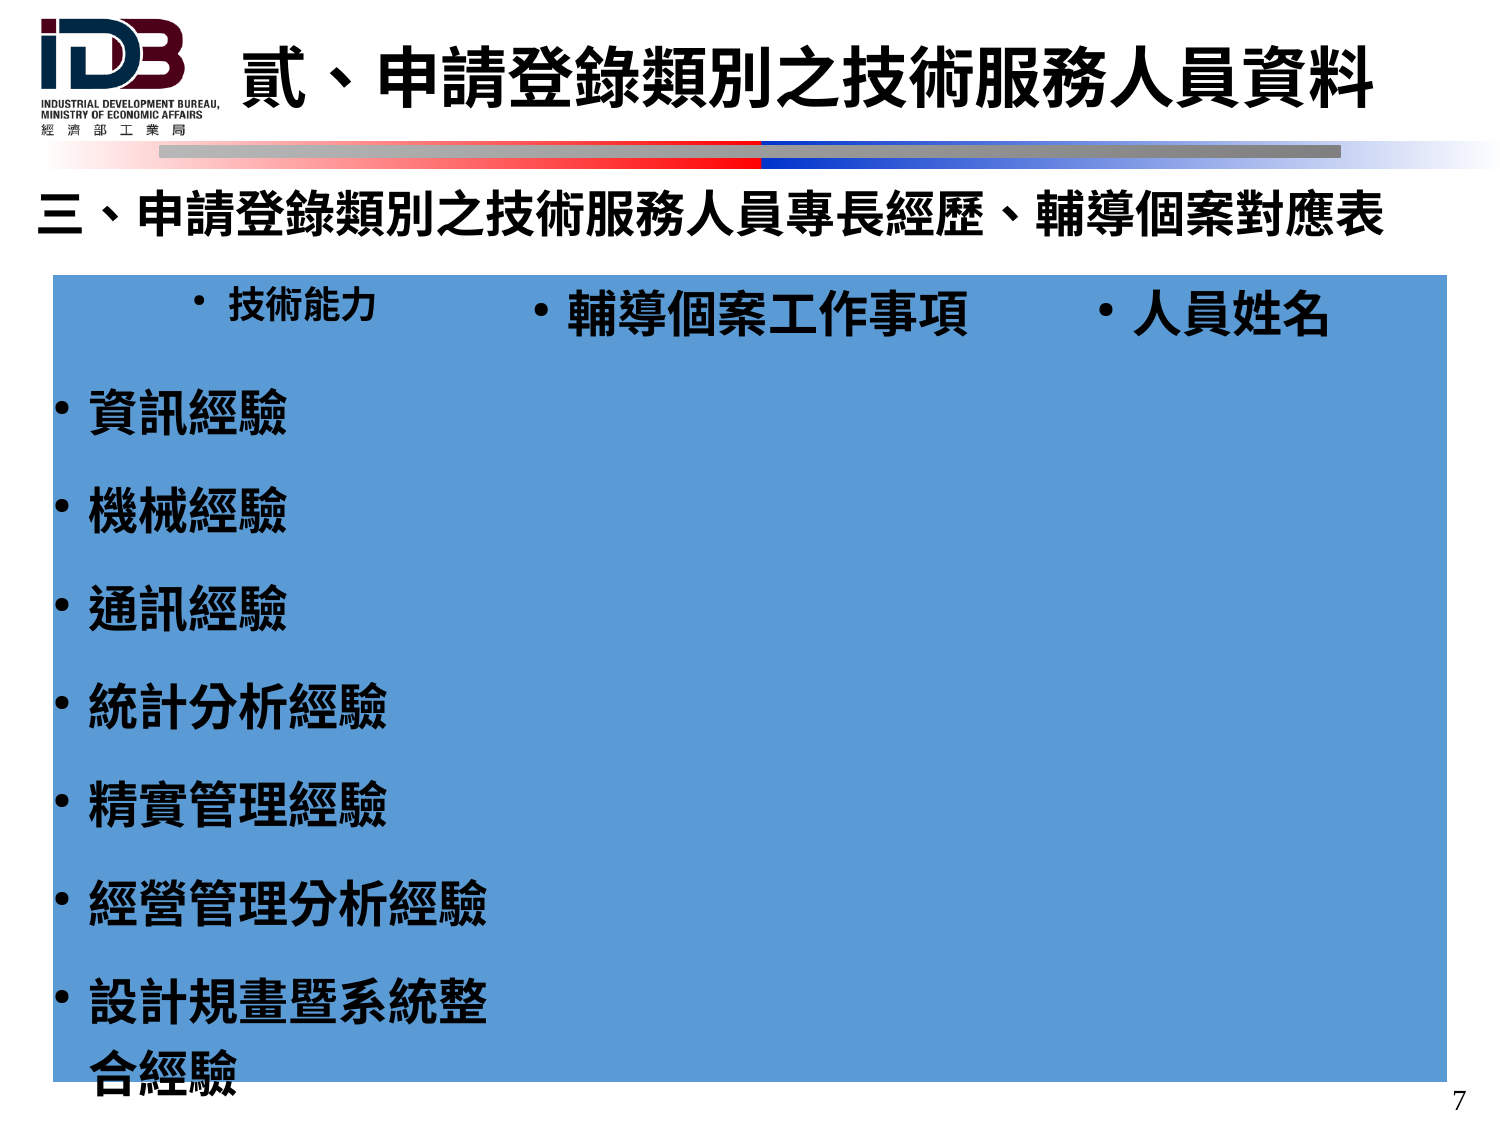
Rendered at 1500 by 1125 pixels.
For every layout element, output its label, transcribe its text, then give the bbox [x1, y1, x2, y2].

table_cell [518, 373, 982, 471]
table_cell [518, 569, 982, 668]
table_cell 經營管理分析經驗 [53, 864, 518, 962]
table_cell [518, 668, 982, 766]
table_cell [518, 471, 982, 569]
table_cell 資訊經驗 [53, 373, 518, 471]
table_header 人員姓名 [982, 275, 1447, 373]
table_cell [982, 471, 1447, 569]
table_cell [982, 569, 1447, 668]
table_cell [982, 962, 1447, 1082]
table_cell 精實管理經驗 [53, 766, 518, 864]
table_cell [982, 373, 1447, 471]
table_cell [518, 766, 982, 864]
table_cell [982, 668, 1447, 766]
table_header 輔導個案工作事項 [518, 275, 982, 373]
table_cell [518, 864, 982, 962]
text_box [159, 146, 1341, 158]
table_cell [982, 766, 1447, 864]
table_cell 通訊經驗 [53, 569, 518, 668]
table_cell 設計規畫暨系統整合經驗 [53, 962, 518, 1082]
table_cell [982, 864, 1447, 962]
text_box 貳、申請登錄類別之技術服務人員資料 [217, 27, 1399, 124]
text_box 三、申請登錄類別之技術服務人員專長經歷、輔導個案對應表 [20, 175, 1471, 256]
table_cell 機械經驗 [53, 471, 518, 569]
table_cell [518, 962, 982, 1082]
table_cell 統計分析經驗 [53, 668, 518, 766]
table_header 技術能力 [53, 275, 518, 373]
